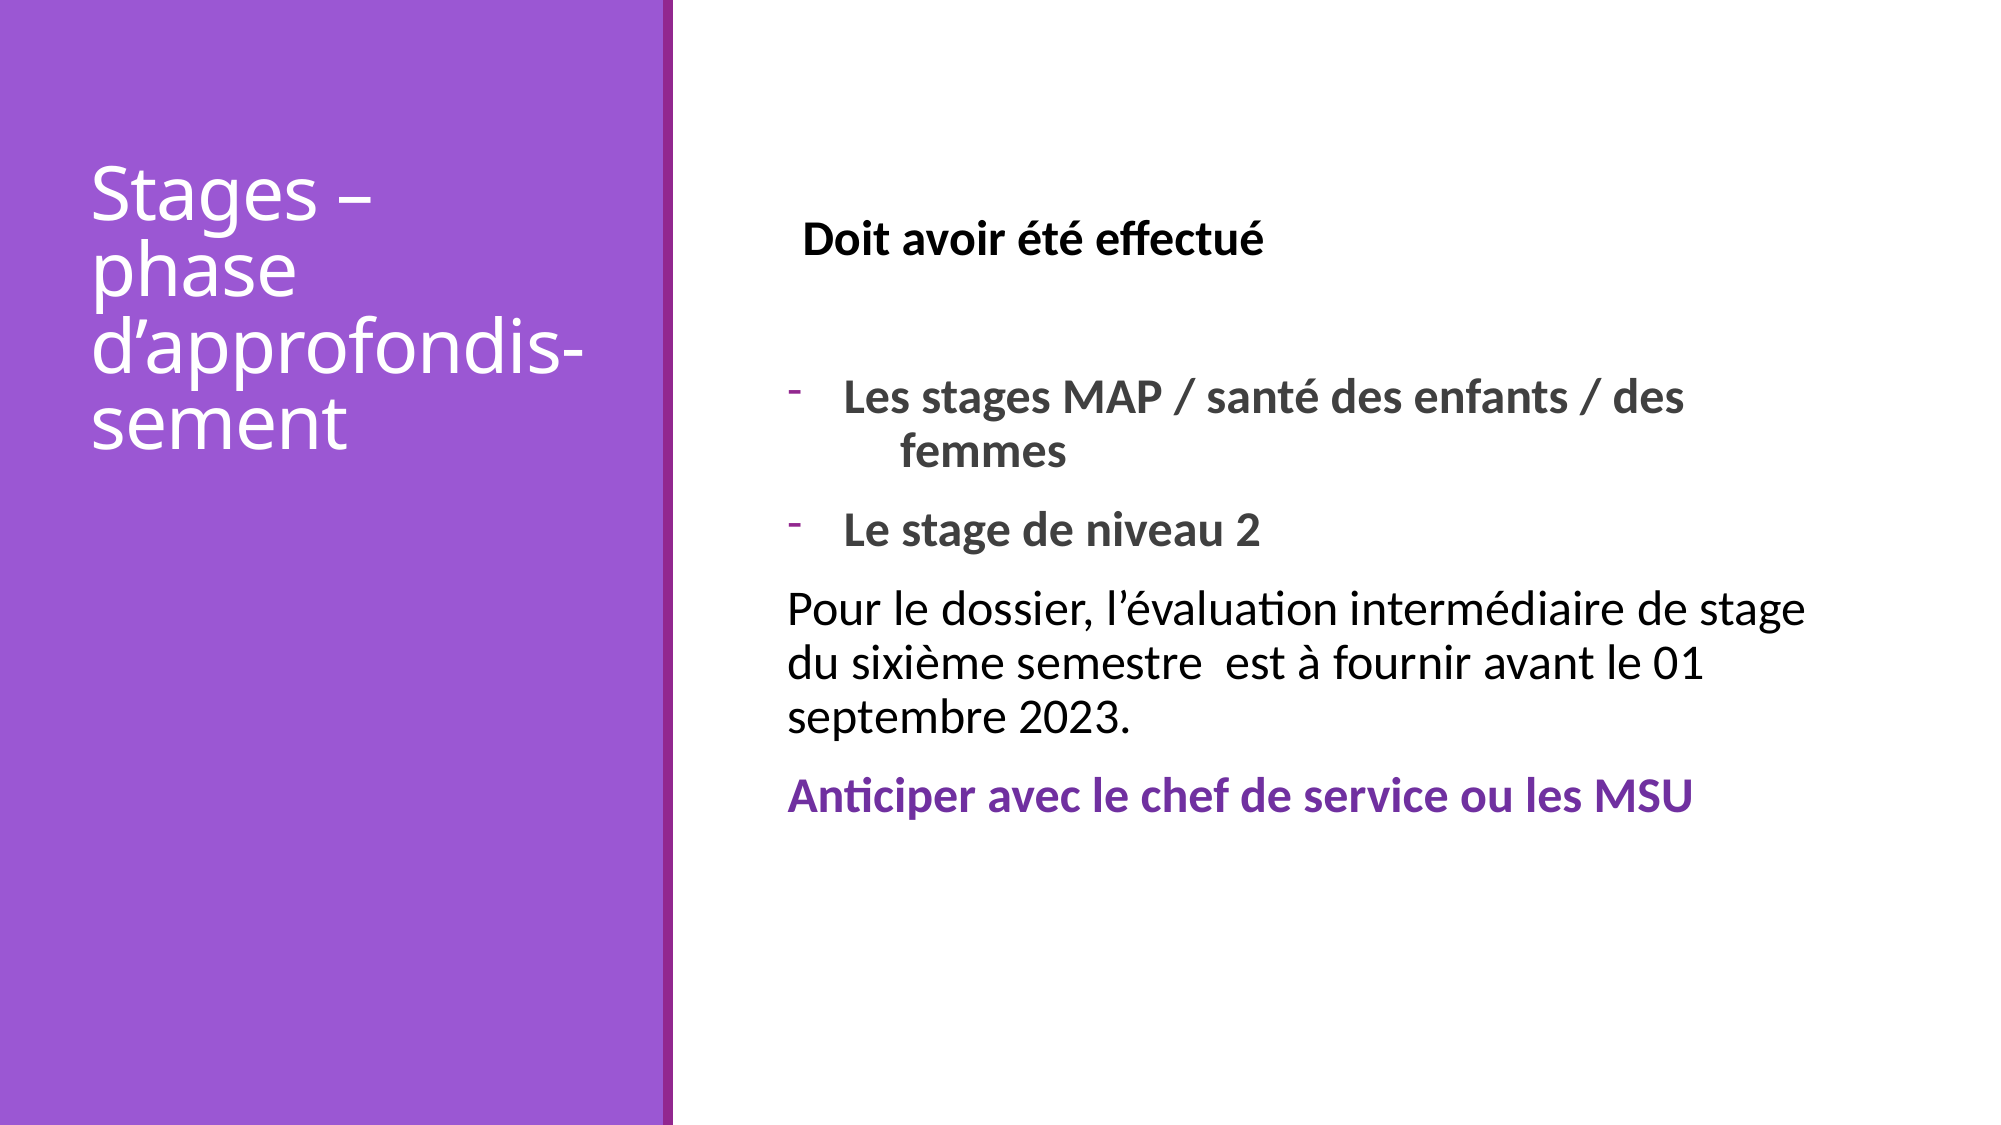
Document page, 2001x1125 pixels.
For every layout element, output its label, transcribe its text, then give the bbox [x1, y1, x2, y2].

title Stages – phase d’approfondis-sement [75, 97, 601, 473]
list Doit avoir été effectué Les stages MAP / santé des enfants / des femmes Le stage de niveau 2 Pour le dossier, l’évaluation intermédiaire de stage du sixième semestre est à fournir avant le 01 septembre 2023. Anticiper avec le chef de service ou les MSU [787, 120, 1853, 983]
